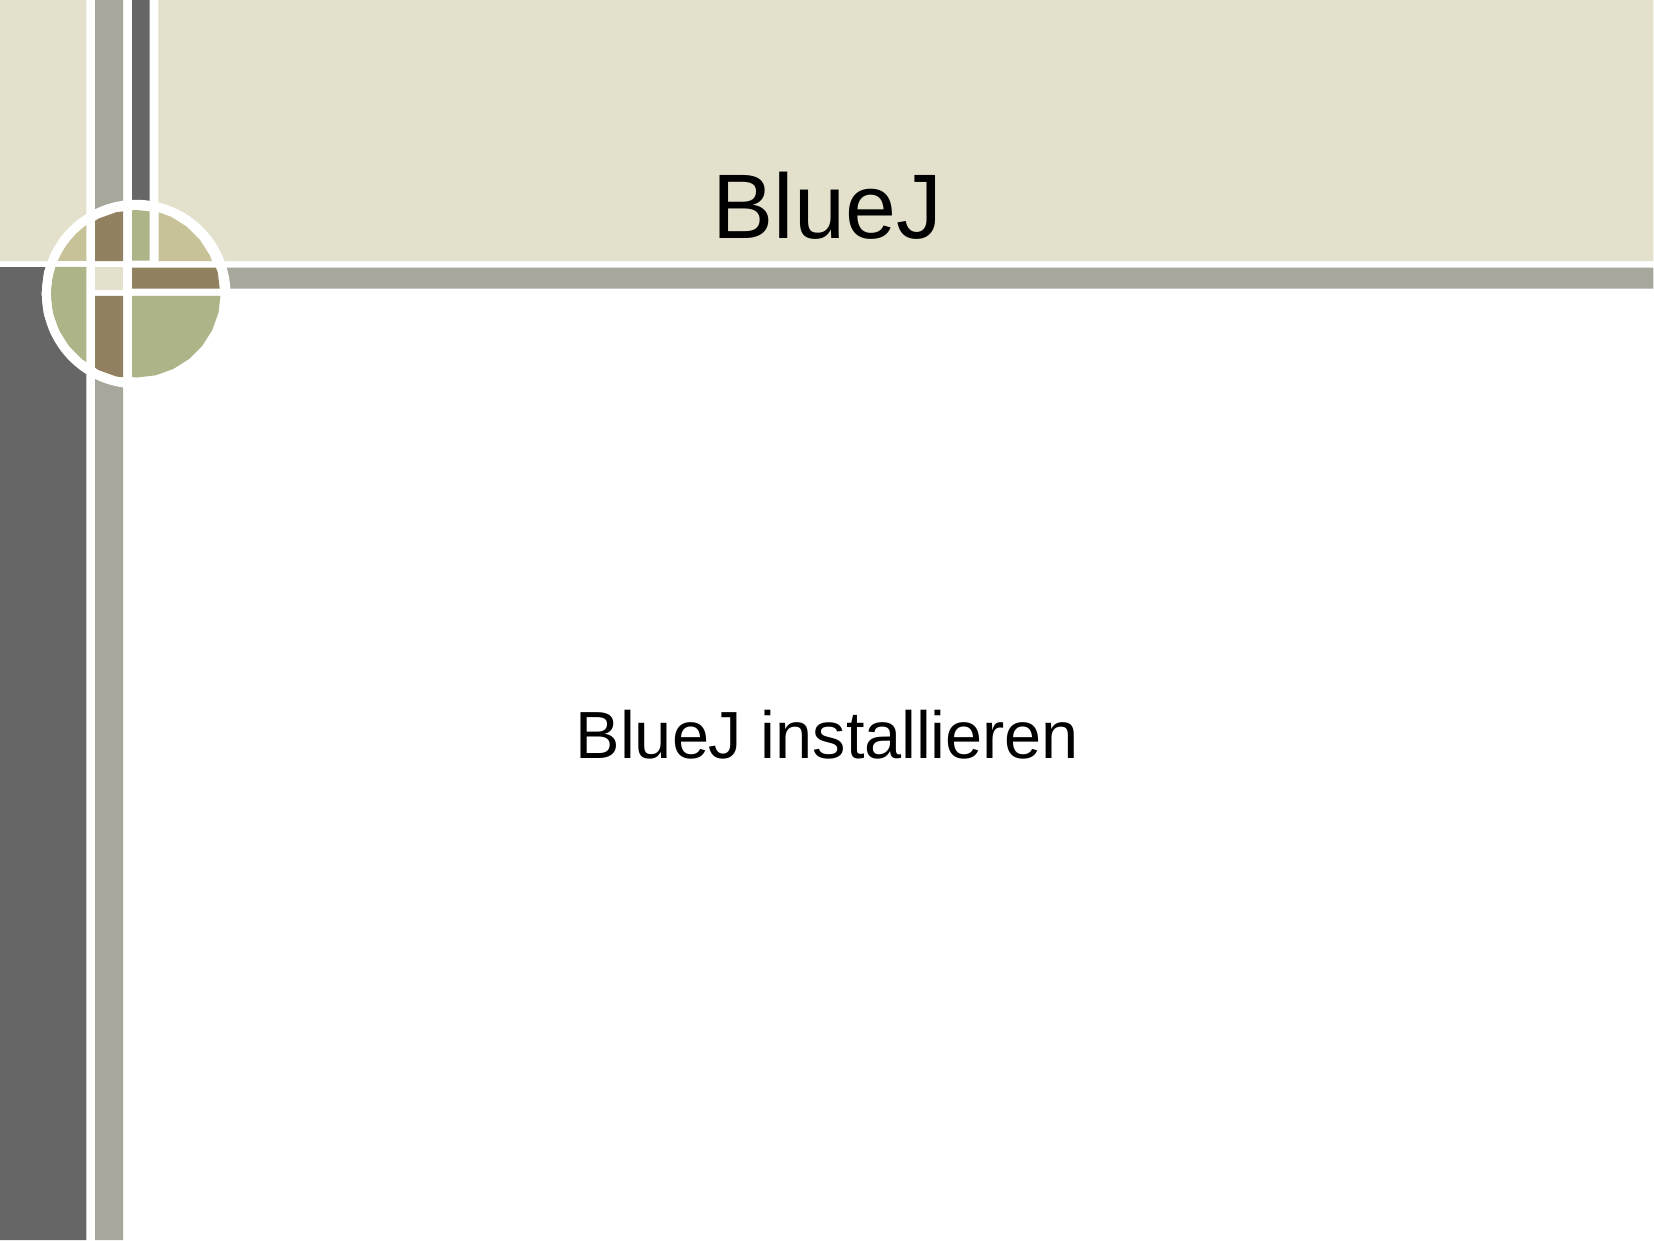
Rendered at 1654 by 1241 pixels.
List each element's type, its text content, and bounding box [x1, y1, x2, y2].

title BlueJ [121, 102, 1534, 311]
subtitle BlueJ installieren [121, 344, 1534, 1127]
